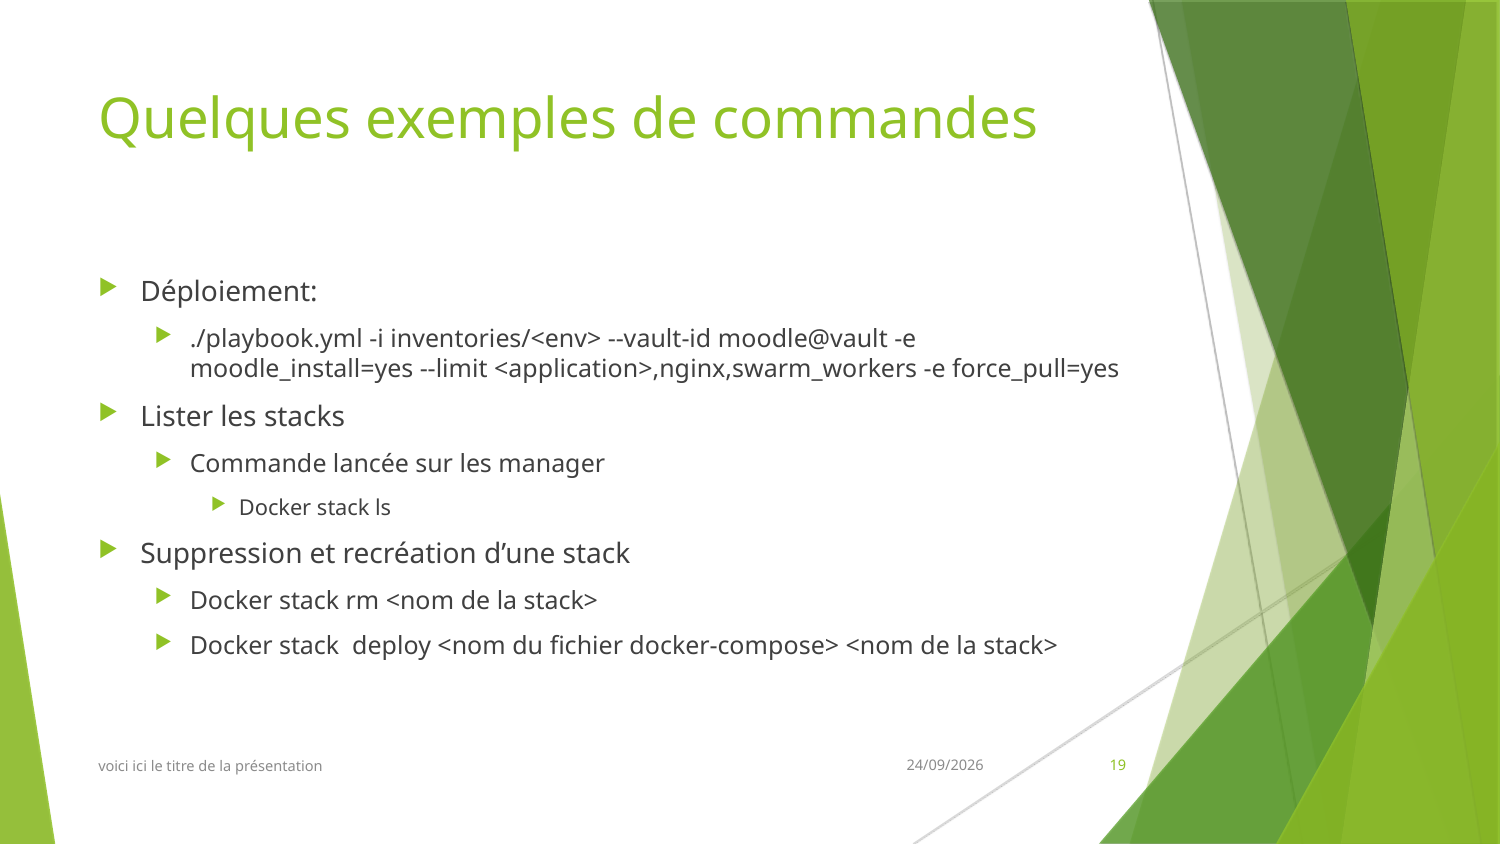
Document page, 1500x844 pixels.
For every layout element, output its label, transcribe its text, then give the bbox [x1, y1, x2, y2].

list Déploiement: ./playbook.yml -i inventories/<env> --vault-id moodle@vault -e moodle_install=yes --limit <application>,nginx,swarm_workers -e force_pull=yes Lister les stacks Commande lancée sur les manager Docker stack ls Suppression et recréation d’une stack Docker stack rm <nom de la stack> Docker stack deploy <nom du fichier docker-compose> <nom de la stack> [83, 265, 1141, 744]
footer voici ici le titre de la présentation [83, 743, 859, 789]
slide_number 07/07/2022 [886, 743, 999, 789]
title Quelques exemples de commandes [83, 75, 1141, 238]
slide_number 9 [1056, 743, 1141, 789]
